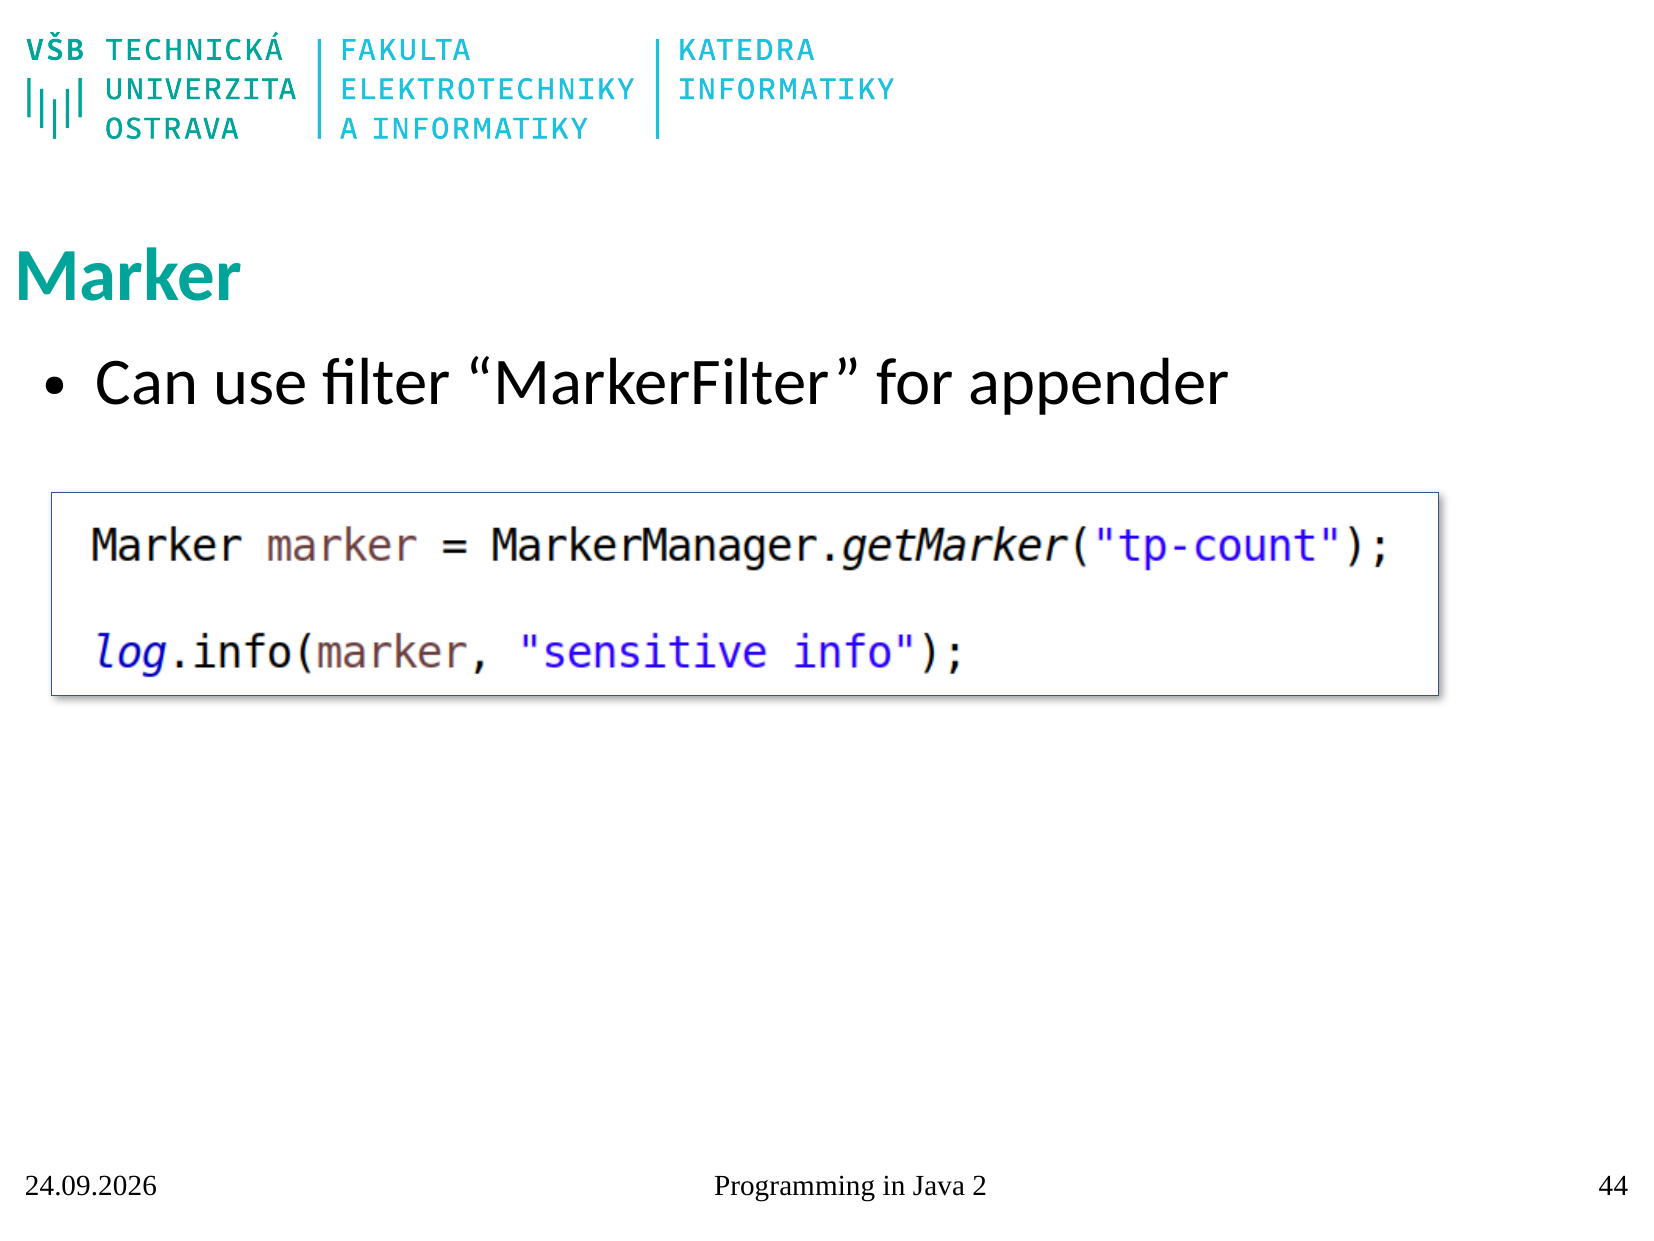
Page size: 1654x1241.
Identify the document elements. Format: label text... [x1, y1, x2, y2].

picture [51, 492, 1439, 696]
picture [26, 31, 894, 139]
list Can use filter “MarkerFilter” for appender [24, 354, 1629, 1146]
title Marker [14, 165, 1619, 319]
